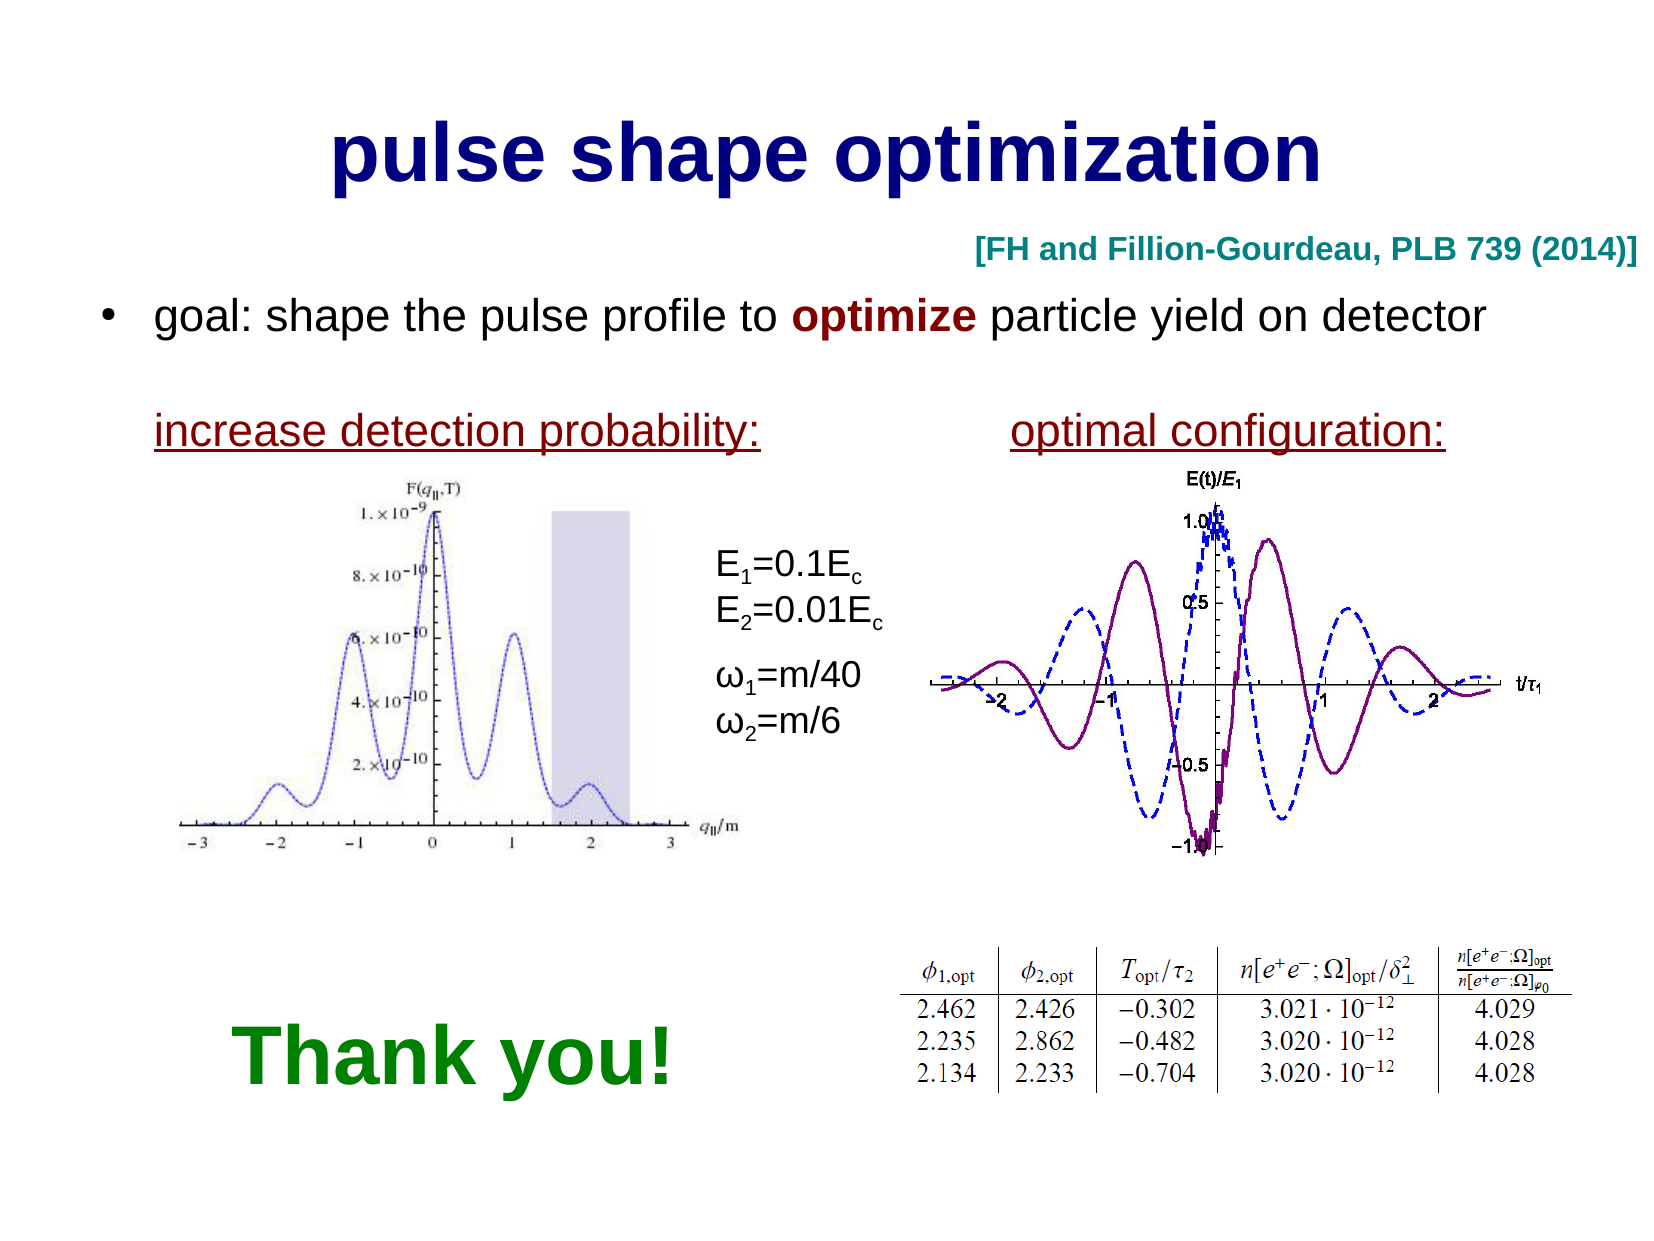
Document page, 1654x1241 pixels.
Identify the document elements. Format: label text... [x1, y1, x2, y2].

text_box increase detection probability: [139, 397, 795, 464]
title pulse shape optimization [82, 49, 1571, 257]
picture [896, 945, 1583, 1096]
text_box optimal configuration: [995, 397, 1484, 464]
text_box E1=0.1Ec E2=0.01Ec ω1=m/40 ω2=m/6 [700, 535, 899, 754]
picture [930, 467, 1546, 857]
text_box [FH and Fillion-Gourdeau, PLB 739 (2014)] [960, 223, 1654, 276]
picture [179, 477, 741, 854]
list goal: shape the pulse profile to optimize particle yield on detector [82, 290, 1538, 1010]
text_box Thank you! [216, 1002, 692, 1111]
